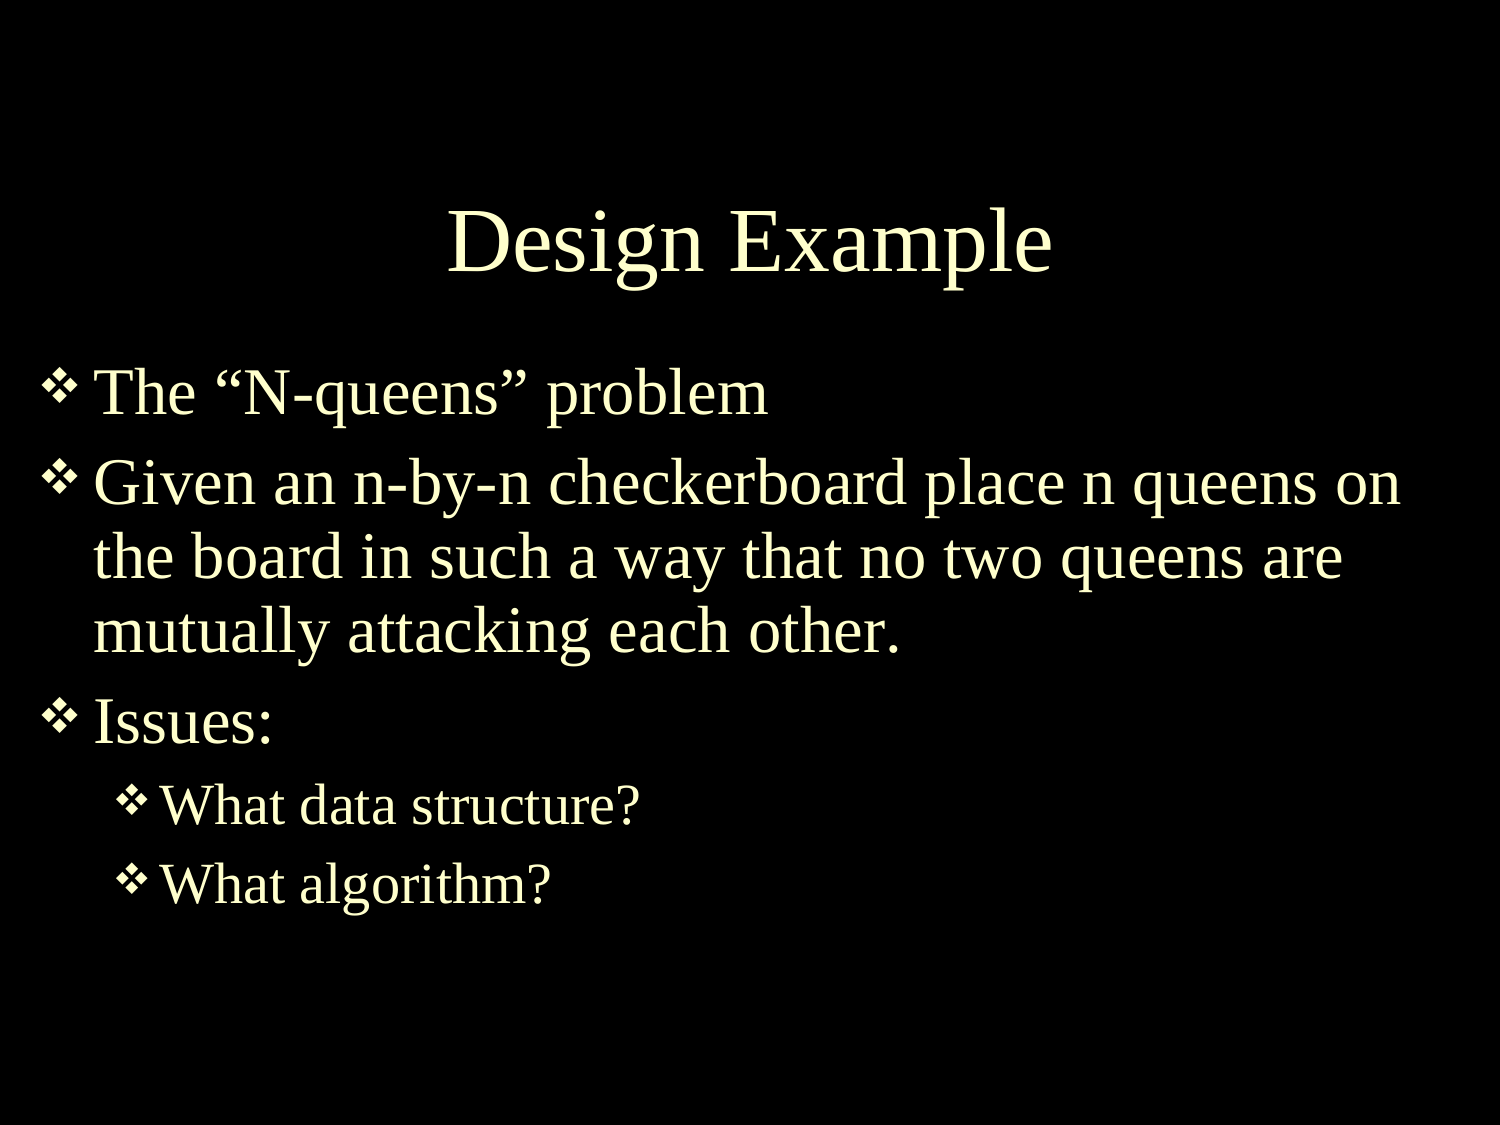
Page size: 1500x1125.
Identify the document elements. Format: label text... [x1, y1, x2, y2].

list The “N-queens” problem Given an n-by-n checkerboard place n queens on the board in such a way that no two queens are mutually attacking each other. Issues: What data structure? What algorithm? [22, 347, 1482, 1026]
title Design Example [22, 145, 1480, 336]
